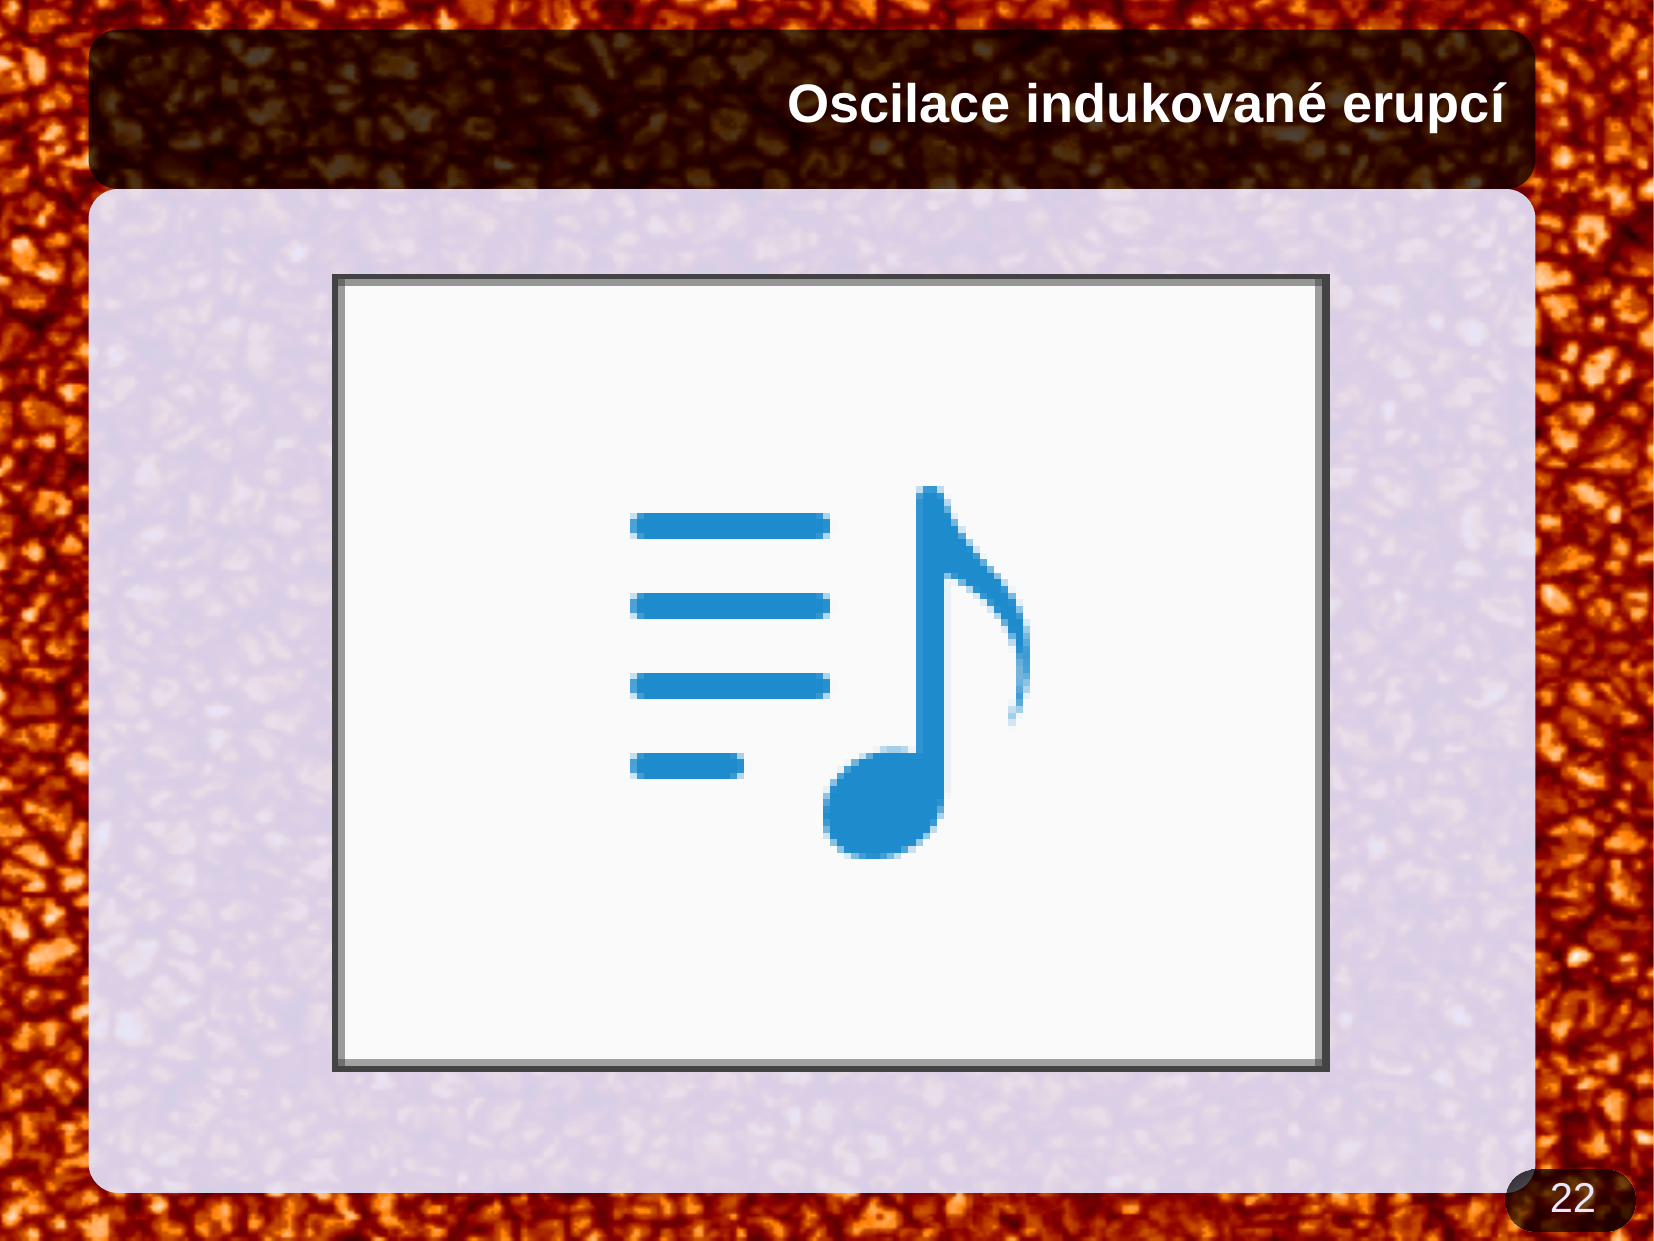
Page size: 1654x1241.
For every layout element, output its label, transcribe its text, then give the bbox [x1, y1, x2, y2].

title Oscilace indukované erupcí [118, 59, 1506, 148]
picture [0, 0, 1654, 1241]
text_box [330, 273, 1331, 1074]
